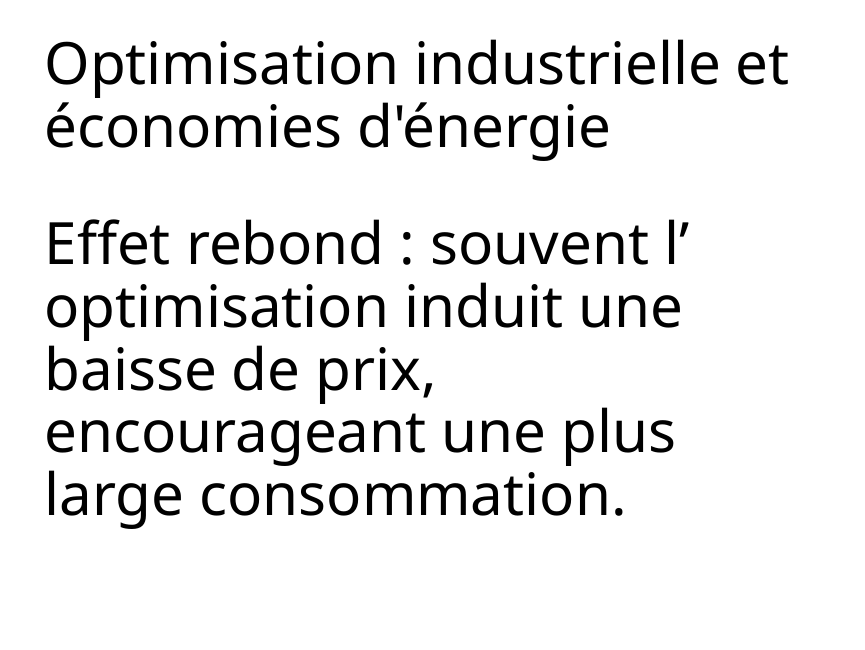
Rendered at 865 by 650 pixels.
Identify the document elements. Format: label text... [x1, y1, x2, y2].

subtitle Effet rebond : souvent l’ optimisation induit une baisse de prix, encourageant une plus large consommation. [29, 206, 827, 621]
title Optimisation industrielle et économies d'énergie [29, 34, 827, 161]
